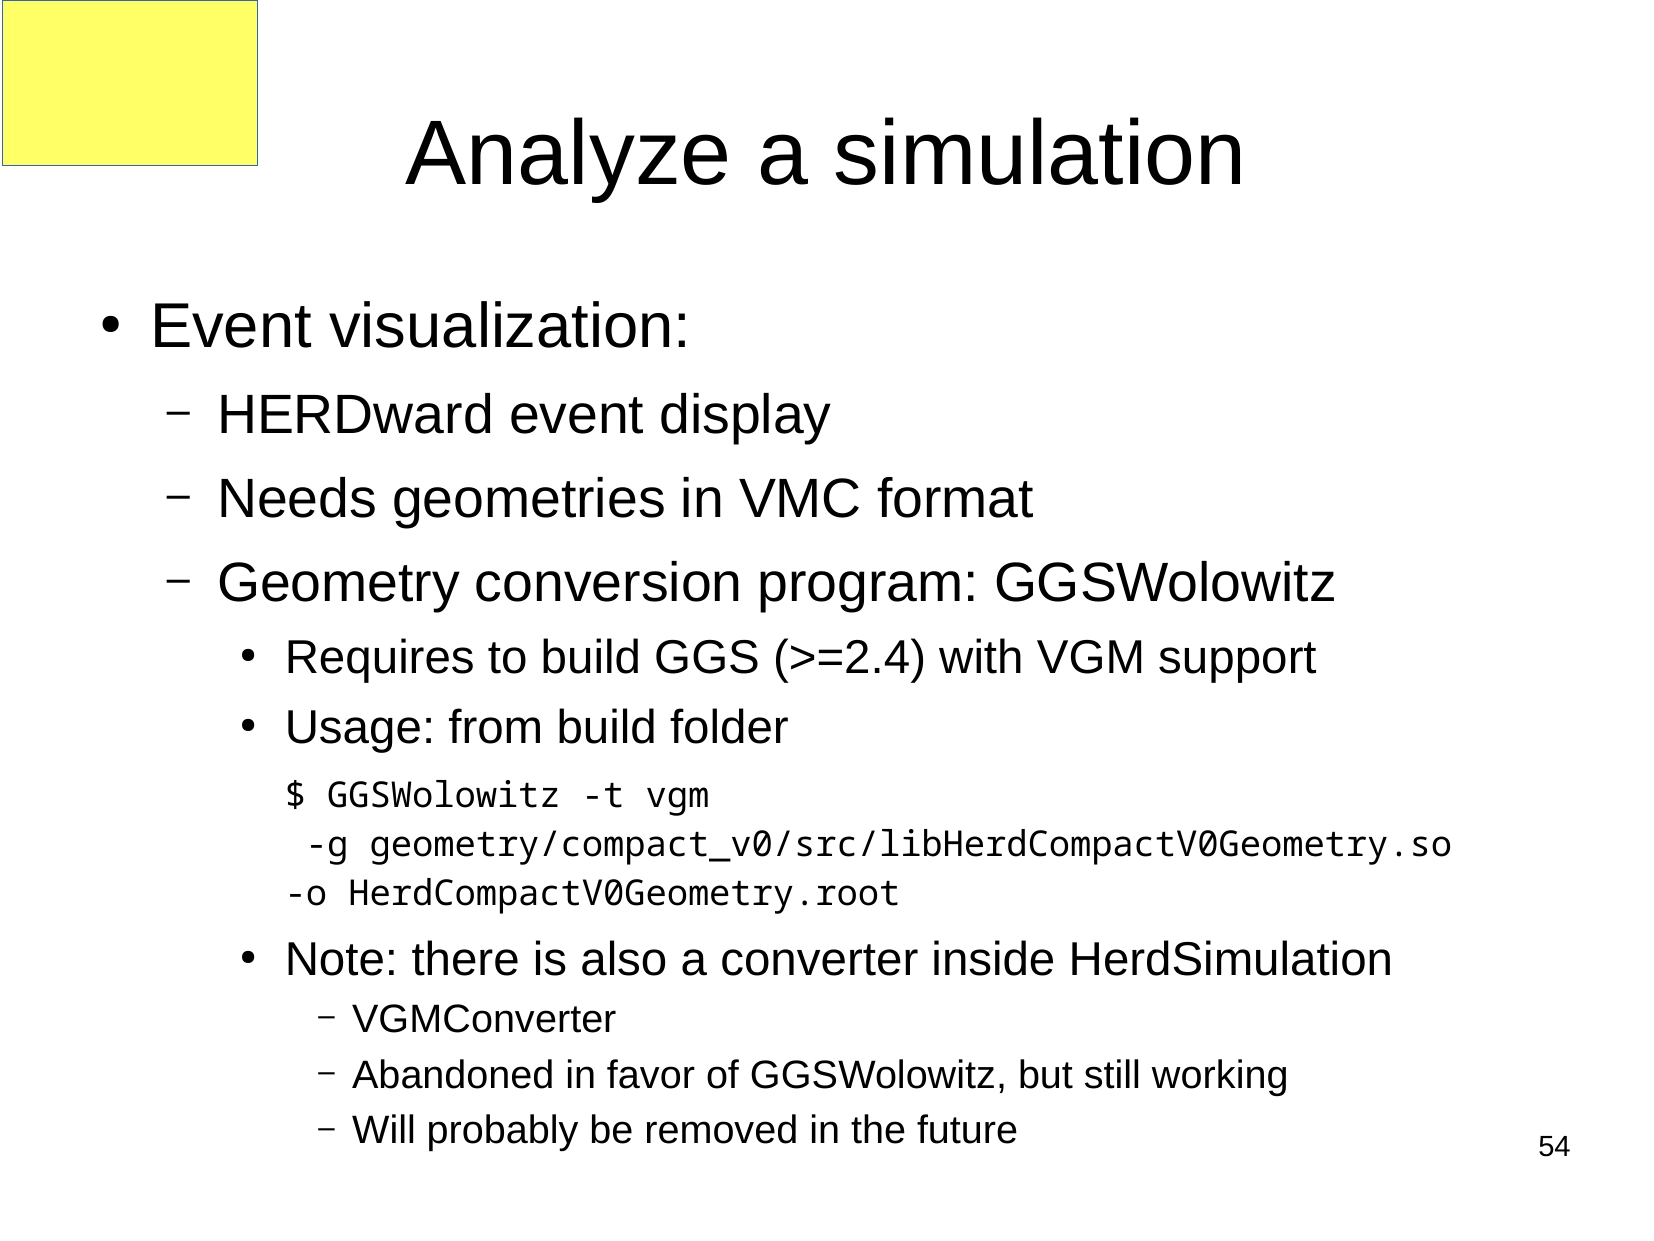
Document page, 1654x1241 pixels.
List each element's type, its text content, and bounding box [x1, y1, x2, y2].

title Analyze a simulation [82, 49, 1571, 257]
list Event visualization: HERDward event display Needs geometries in VMC format Geometry conversion program: GGSWolowitz Requires to build GGS (>=2.4) with VGM support Usage: from build folder $ GGSWolowitz -t vgm -g geometry/compact_v0/src/libHerdCompactV0Geometry.so -o HerdCompactV0Geometry.root Note: there is also a converter inside HerdSimulation VGMConverter Abandoned in favor of GGSWolowitz, but still working Will probably be removed in the future [82, 290, 1571, 1156]
text_box [2, 0, 258, 166]
